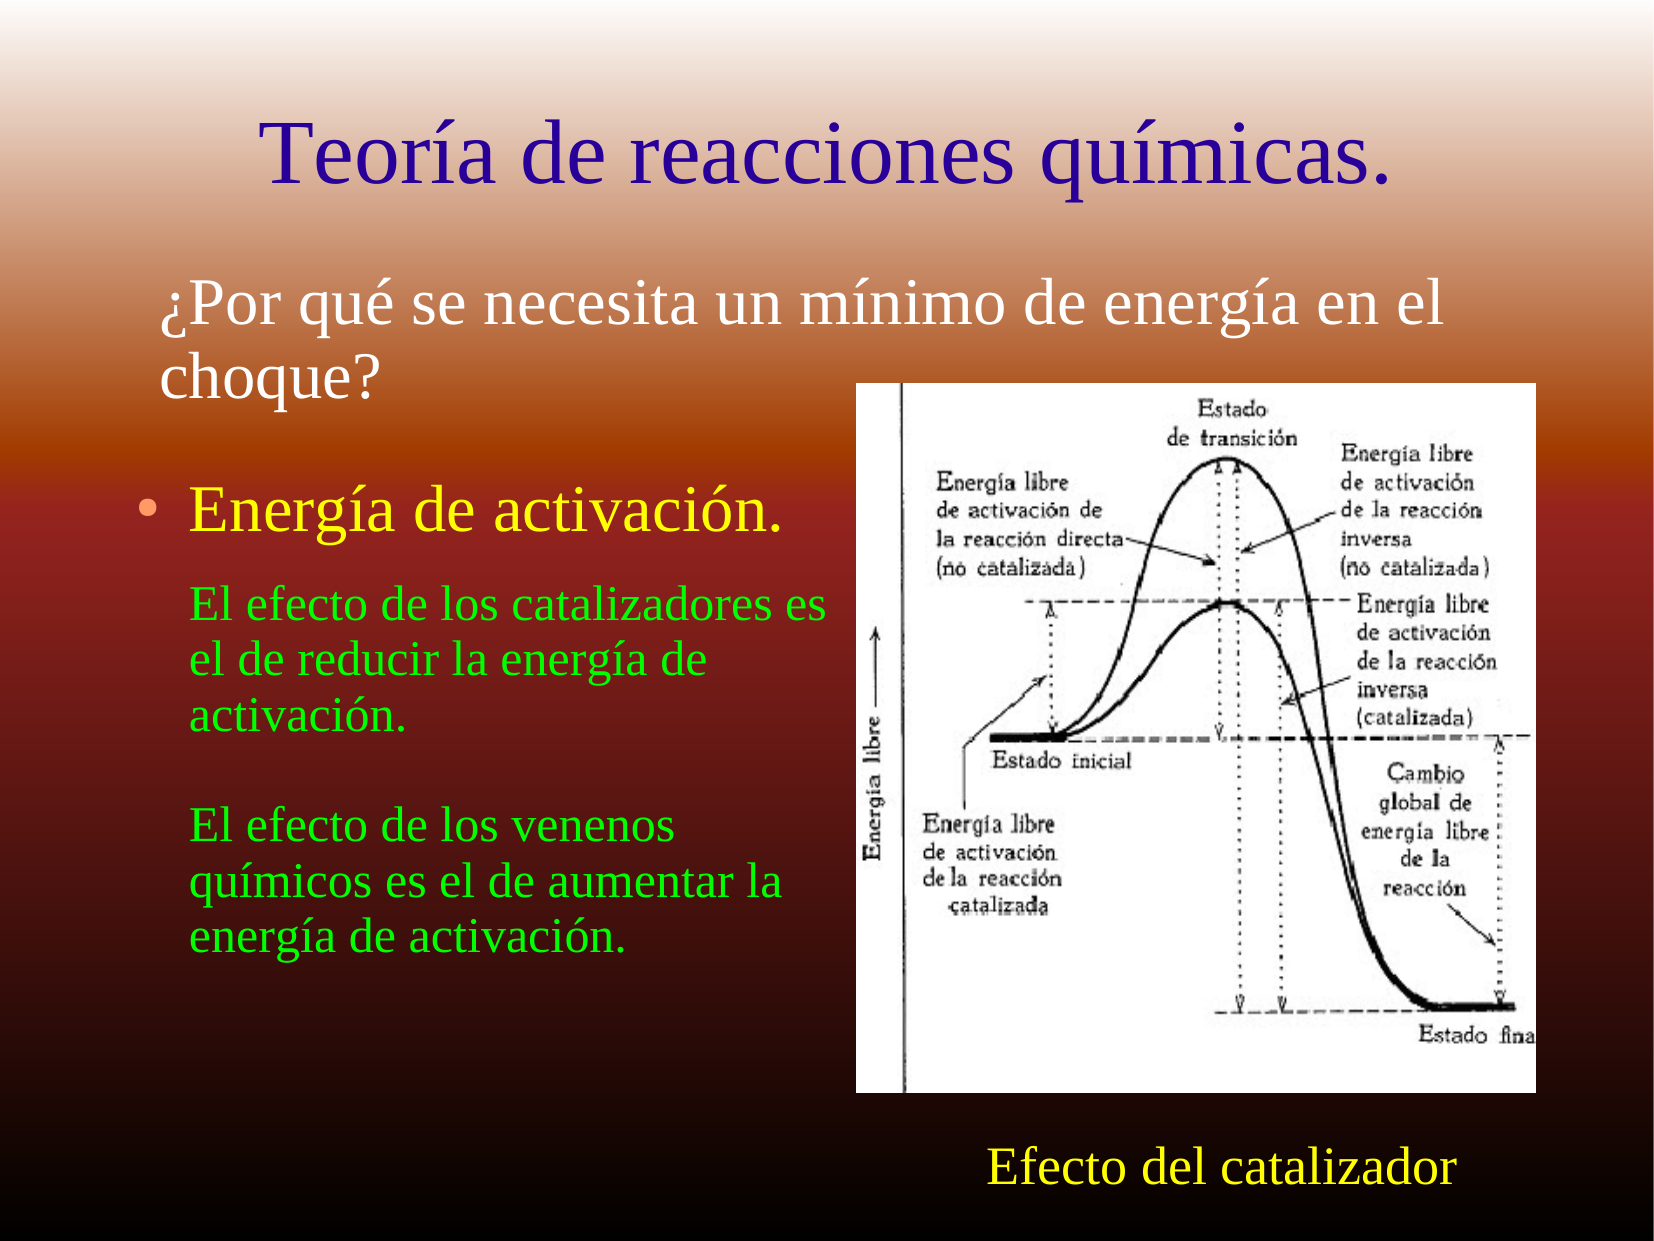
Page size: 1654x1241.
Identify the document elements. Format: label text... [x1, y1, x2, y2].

text_box El efecto de los venenos químicos es el de aumentar la energía de activación. [118, 797, 857, 967]
text_box Efecto del catalizador [915, 1136, 1477, 1211]
picture [0, 0, 1654, 1241]
list Energía de activación. El efecto de los catalizadores es el de reducir la energía de activación. [118, 472, 856, 745]
title Teoría de reacciones químicas. [82, 49, 1571, 257]
text_box ¿Por qué se necesita un mínimo de energía en el choque? [88, 265, 1554, 414]
